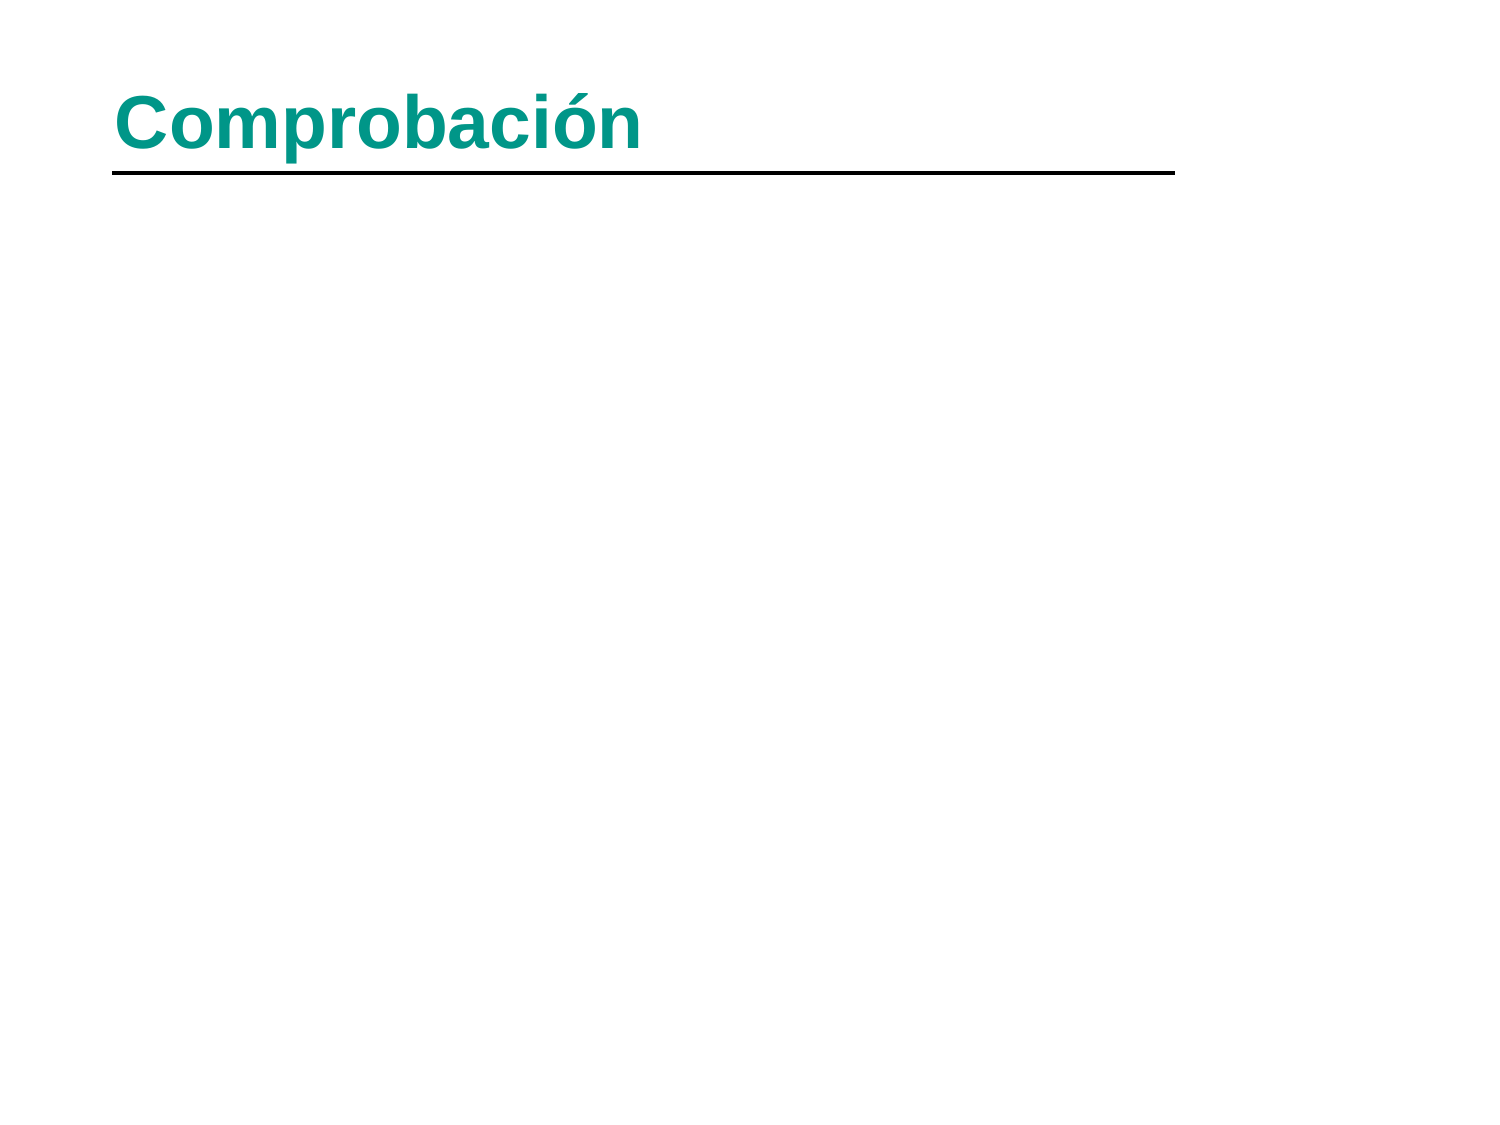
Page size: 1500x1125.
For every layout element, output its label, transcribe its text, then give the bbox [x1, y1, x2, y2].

text_box Comprobación [100, 66, 1376, 171]
